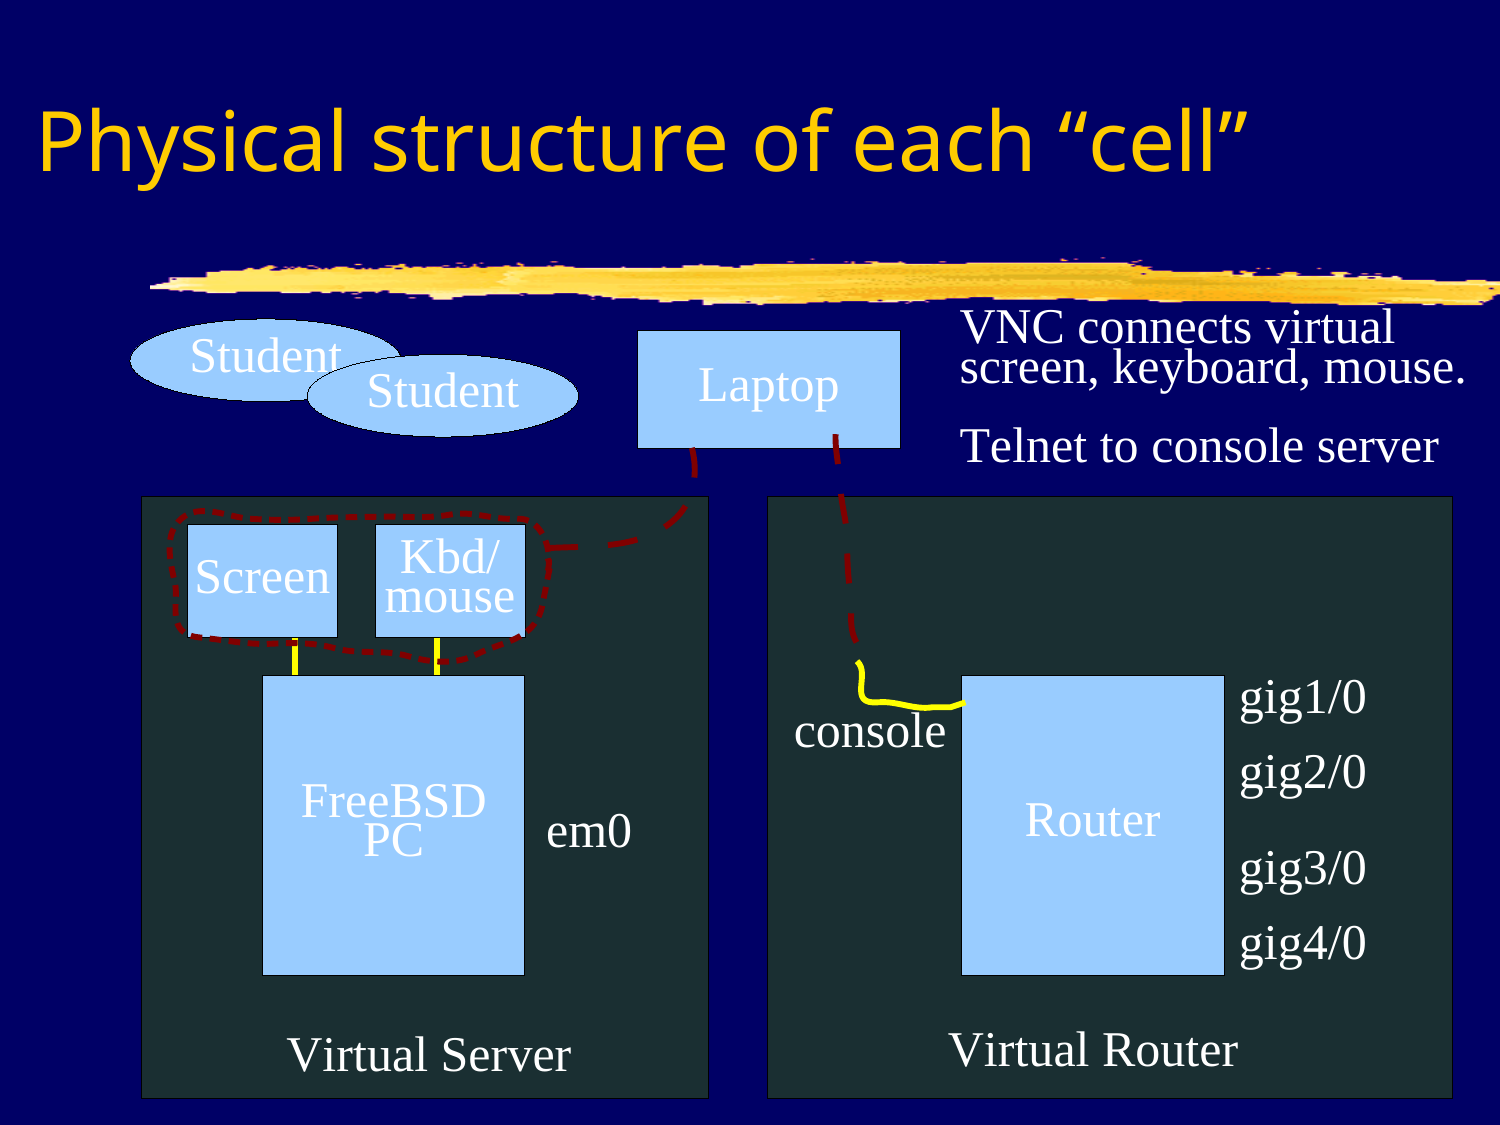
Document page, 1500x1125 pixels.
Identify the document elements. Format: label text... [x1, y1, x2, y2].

text_box FreeBSD PC [262, 675, 525, 976]
text_box Laptop [637, 330, 901, 449]
text_box [141, 496, 709, 1099]
text_box gig2/0 [1224, 750, 1382, 805]
text_box em0 [531, 808, 648, 863]
text_box Screen [187, 524, 338, 638]
text_box gig1/0 [1224, 675, 1382, 730]
text_box gig3/0 [1224, 845, 1382, 901]
text_box Kbd/ mouse [375, 524, 526, 638]
text_box Student [129, 318, 401, 402]
text_box Virtual Router [933, 1027, 1254, 1082]
text_box gig4/0 [1224, 920, 1382, 976]
text_box Virtual Server [271, 1032, 587, 1087]
text_box Student [307, 354, 579, 438]
text_box Router [961, 675, 1225, 976]
title Physical structure of each “cell” [35, 49, 1406, 253]
picture [150, 252, 1500, 316]
text_box console [778, 708, 962, 764]
text_box [767, 496, 1453, 1099]
text_box VNC connects virtual screen, keyboard, mouse. Telnet to console server [944, 304, 1500, 478]
